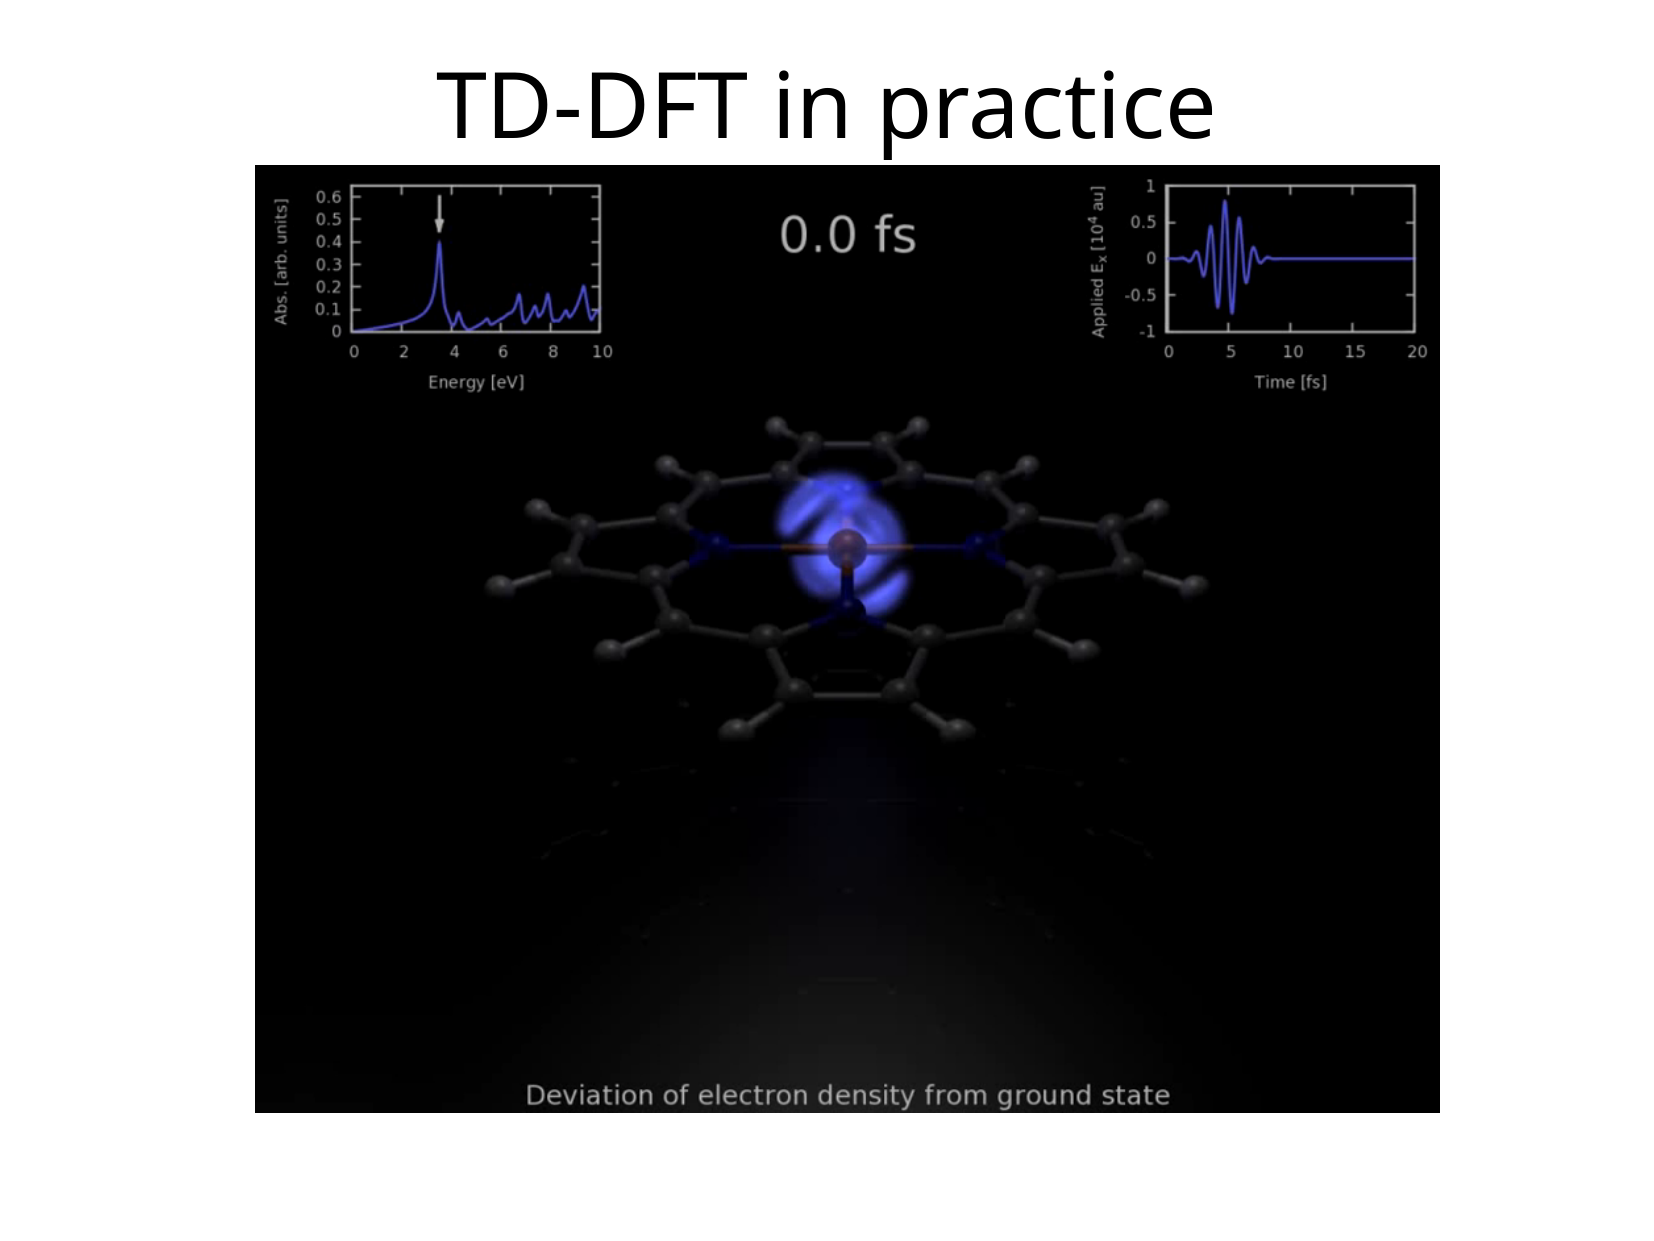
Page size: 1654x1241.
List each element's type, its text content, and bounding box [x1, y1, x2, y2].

title TD-DFT in practice [82, 30, 1571, 176]
text_box [255, 165, 1441, 1113]
